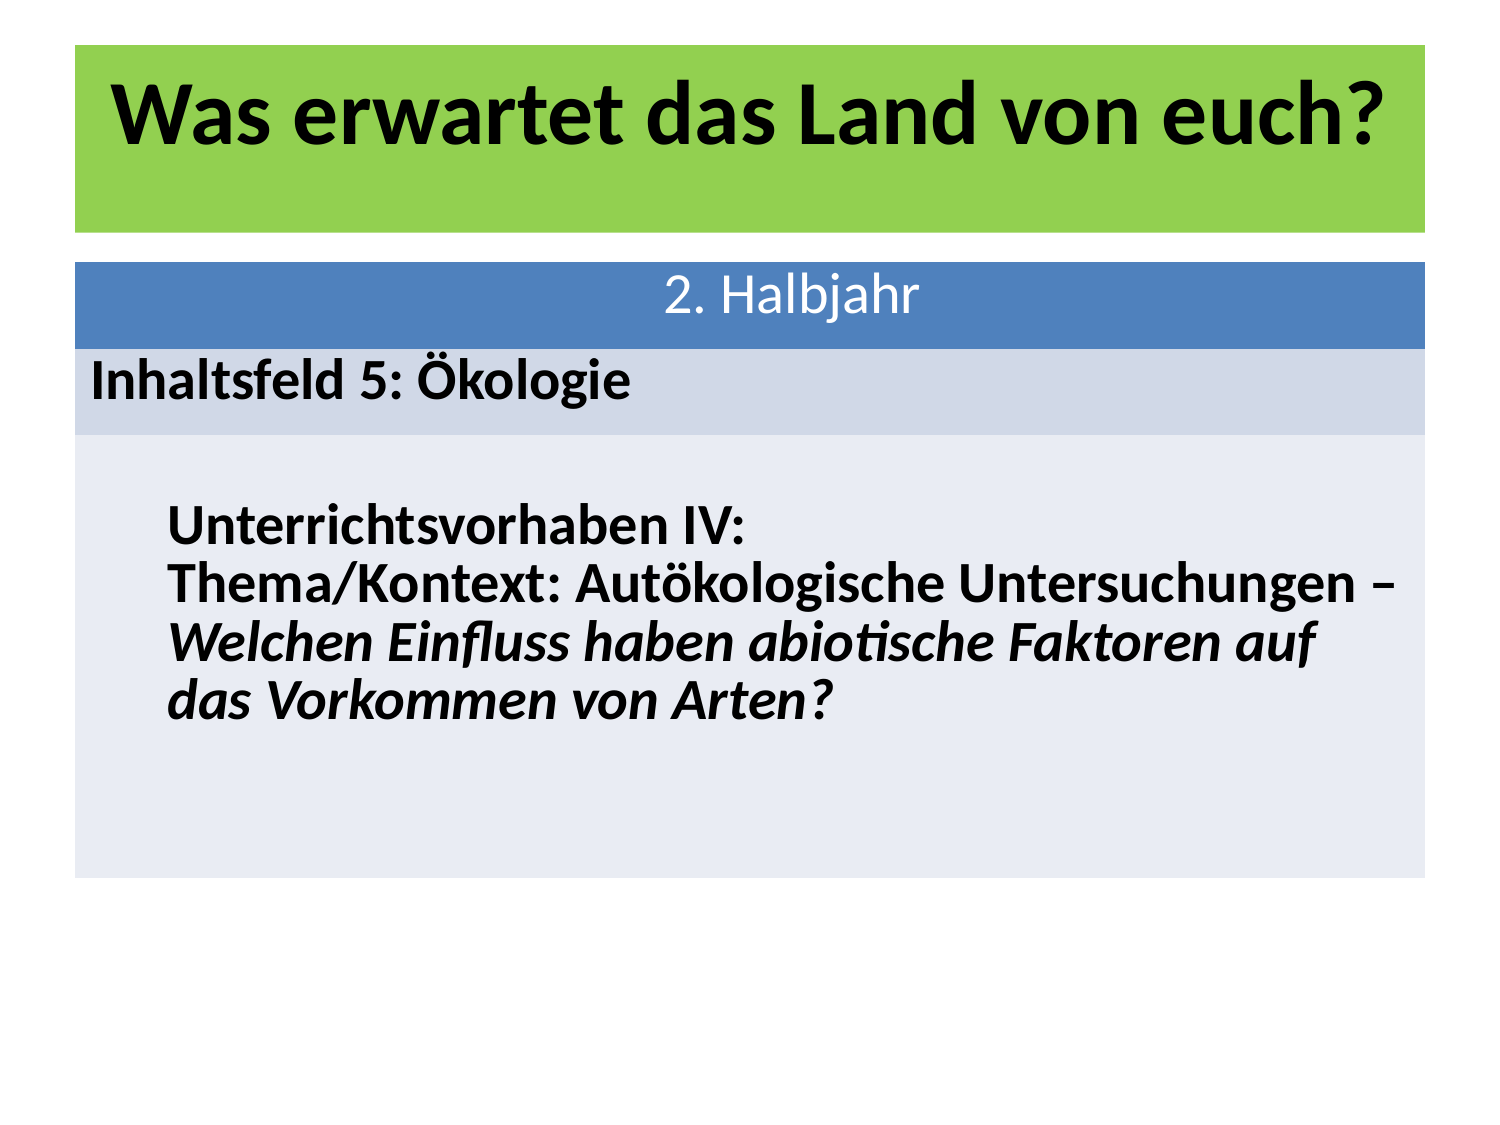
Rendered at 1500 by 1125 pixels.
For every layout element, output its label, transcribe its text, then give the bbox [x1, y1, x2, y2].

table_header 2. Halbjahr [75, 262, 1425, 349]
title Was erwartet das Land von euch? [75, 45, 1425, 233]
table_cell Inhaltsfeld 5: Ökologie [75, 349, 1425, 435]
table_cell Unterrichtsvorhaben IV: Thema/Kontext: Autökologische Untersuchungen – Welchen Einfluss haben abiotische Faktoren auf das Vorkommen von Arten? [75, 435, 1425, 878]
